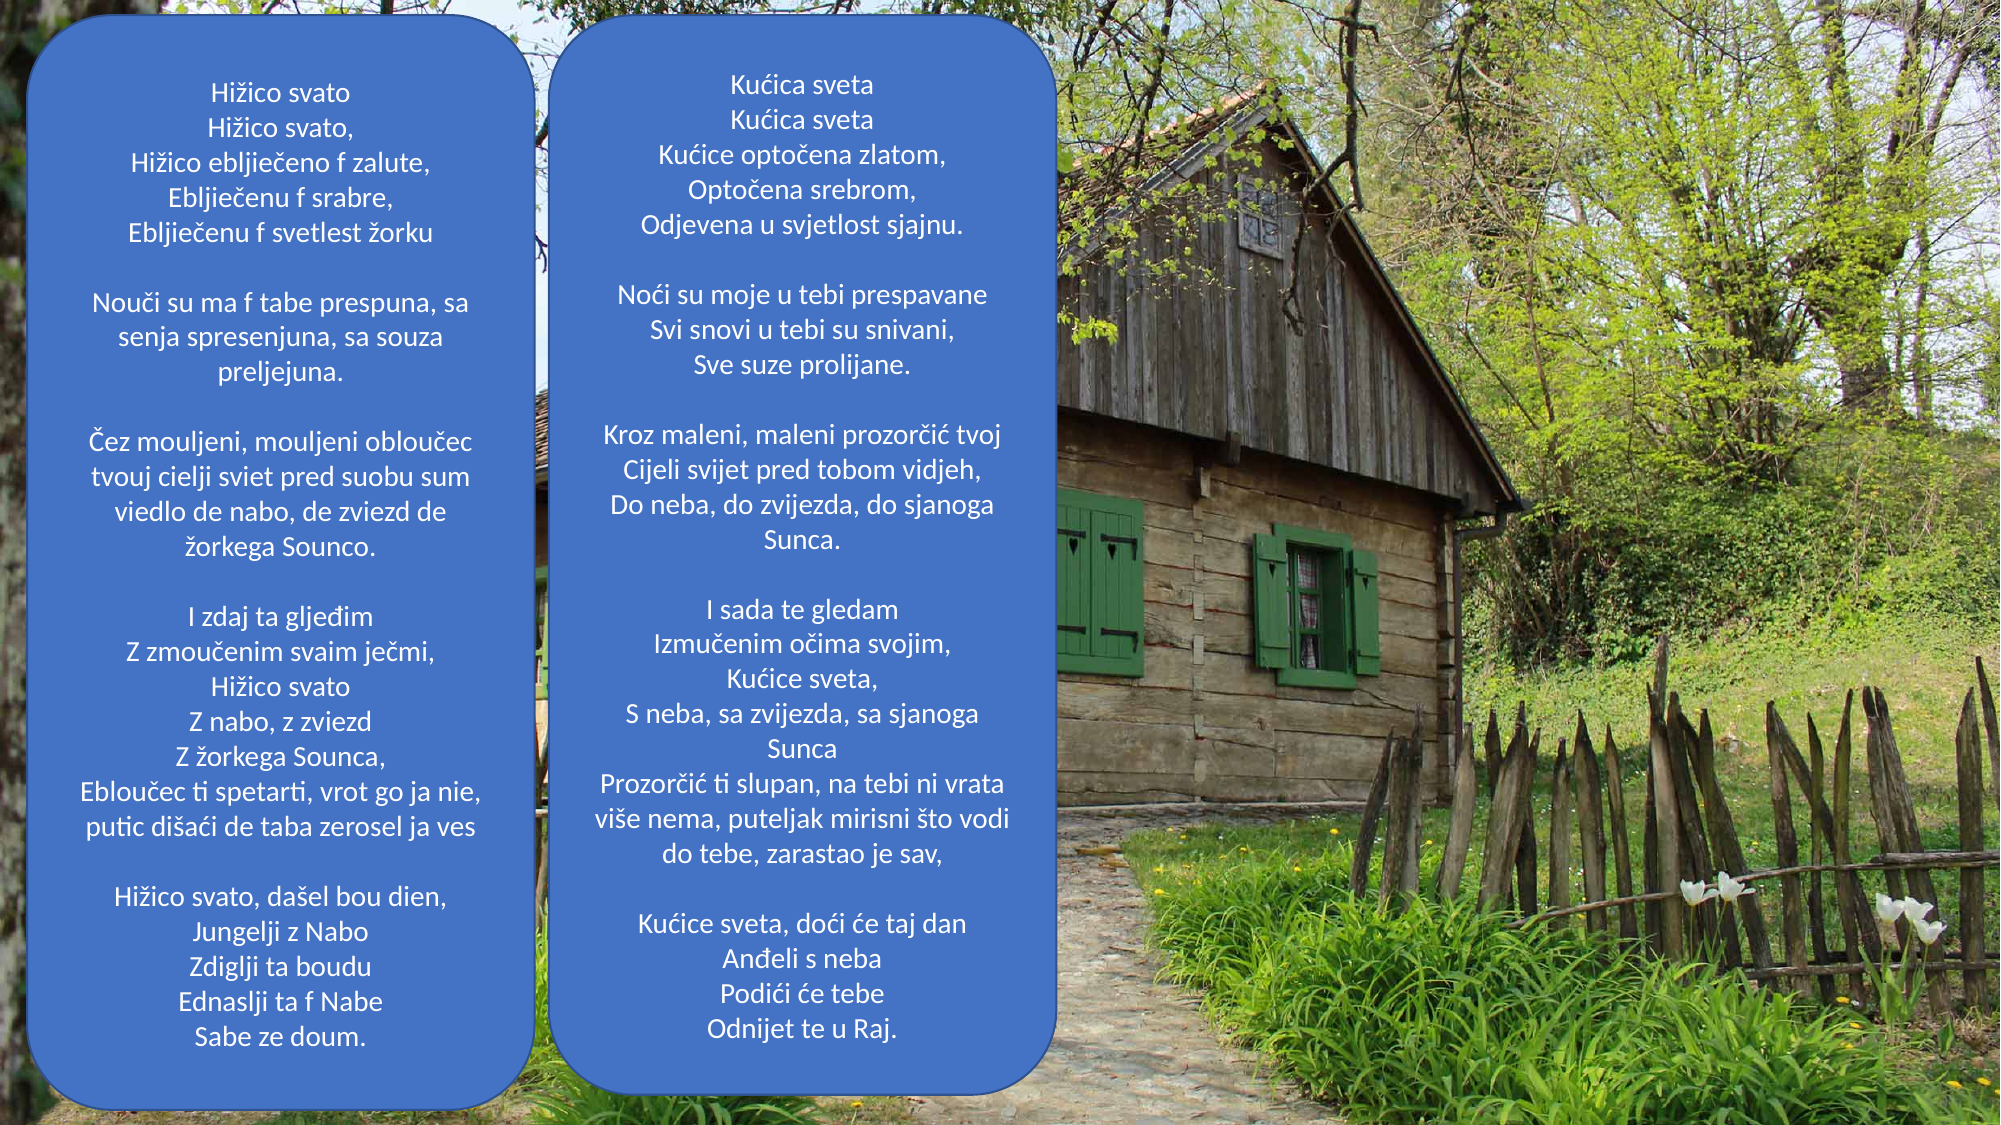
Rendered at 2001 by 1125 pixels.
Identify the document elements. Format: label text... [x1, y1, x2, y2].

picture [0, 0, 2000, 1125]
text_box Hižico svato Hižico svato, Hižico ebljiečeno f zalute, Ebljiečenu f srabre, Ebljiečenu f svetlest žorku Nouči su ma f tabe prespuna, sa senja spresenjuna, sa souza preljejuna. Čez mouljeni, mouljeni obloučec tvouj cielji sviet pred suobu sum viedlo de nabo, de zviezd de žorkega Sounco. I zdaj ta gljeđim Z zmoučenim svaim ječmi, Hižico svato Z nabo, z zviezd Z žorkega Sounca, Ebloučec ti spetarti, vrot go ja nie, putic dišaći de taba zerosel ja ves Hižico svato, dašel bou dien, Jungelji z Nabo Zdiglji ta boudu Ednaslji ta f Nabe Sabe ze doum. [27, 15, 535, 1110]
text_box Kućica sveta Kućica sveta Kućice optočena zlatom, Optočena srebrom, Odjevena u svjetlost sjajnu. Noći su moje u tebi prespavane Svi snovi u tebi su snivani, Sve suze prolijane. Kroz maleni, maleni prozorčić tvoj Cijeli svijet pred tobom vidjeh, Do neba, do zvijezda, do sjanoga Sunca. I sada te gledam Izmučenim očima svojim, Kućice sveta, S neba, sa zvijezda, sa sjanoga Sunca Prozorčić ti slupan, na tebi ni vrata više nema, puteljak mirisni što vodi do tebe, zarastao je sav, Kućice sveta, doći će taj dan Anđeli s neba Podići će tebe Odnijet te u Raj. [548, 15, 1057, 1095]
